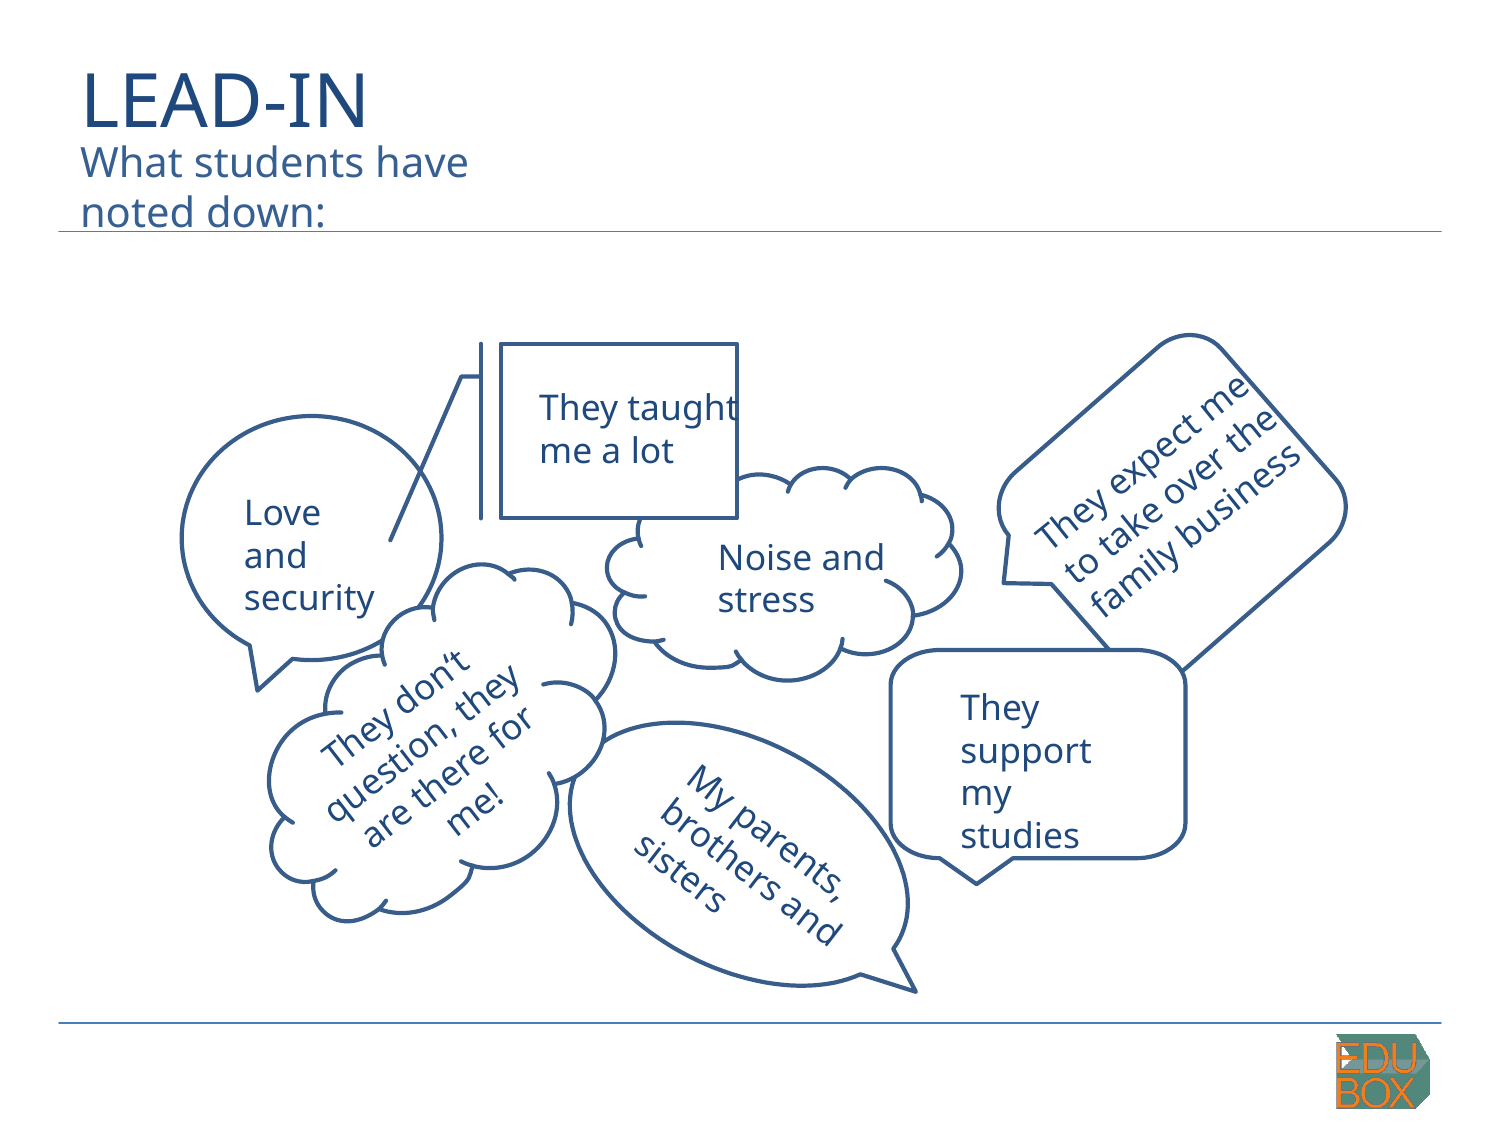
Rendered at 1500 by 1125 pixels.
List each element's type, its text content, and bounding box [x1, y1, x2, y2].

text_box Love and security [228, 482, 407, 584]
text_box [181, 415, 442, 691]
text_box [569, 722, 916, 992]
picture [1328, 1028, 1437, 1114]
title LEAD-IN [64, 42, 1040, 153]
text_box They don‘t question, they are there for me! [268, 564, 616, 922]
text_box [890, 464, 1346, 885]
text_box My parents, brothers and sisters [610, 739, 905, 1013]
text_box [606, 468, 962, 681]
text_box They expect me to take over the family business [1010, 344, 1332, 642]
list What students have noted down: [75, 255, 1426, 1005]
text_box They support my studies [945, 677, 1147, 822]
text_box They taught me a lot [524, 377, 767, 479]
text_box Noise and stress [702, 527, 904, 629]
text_box [998, 335, 1227, 619]
text_box They [501, 344, 737, 518]
